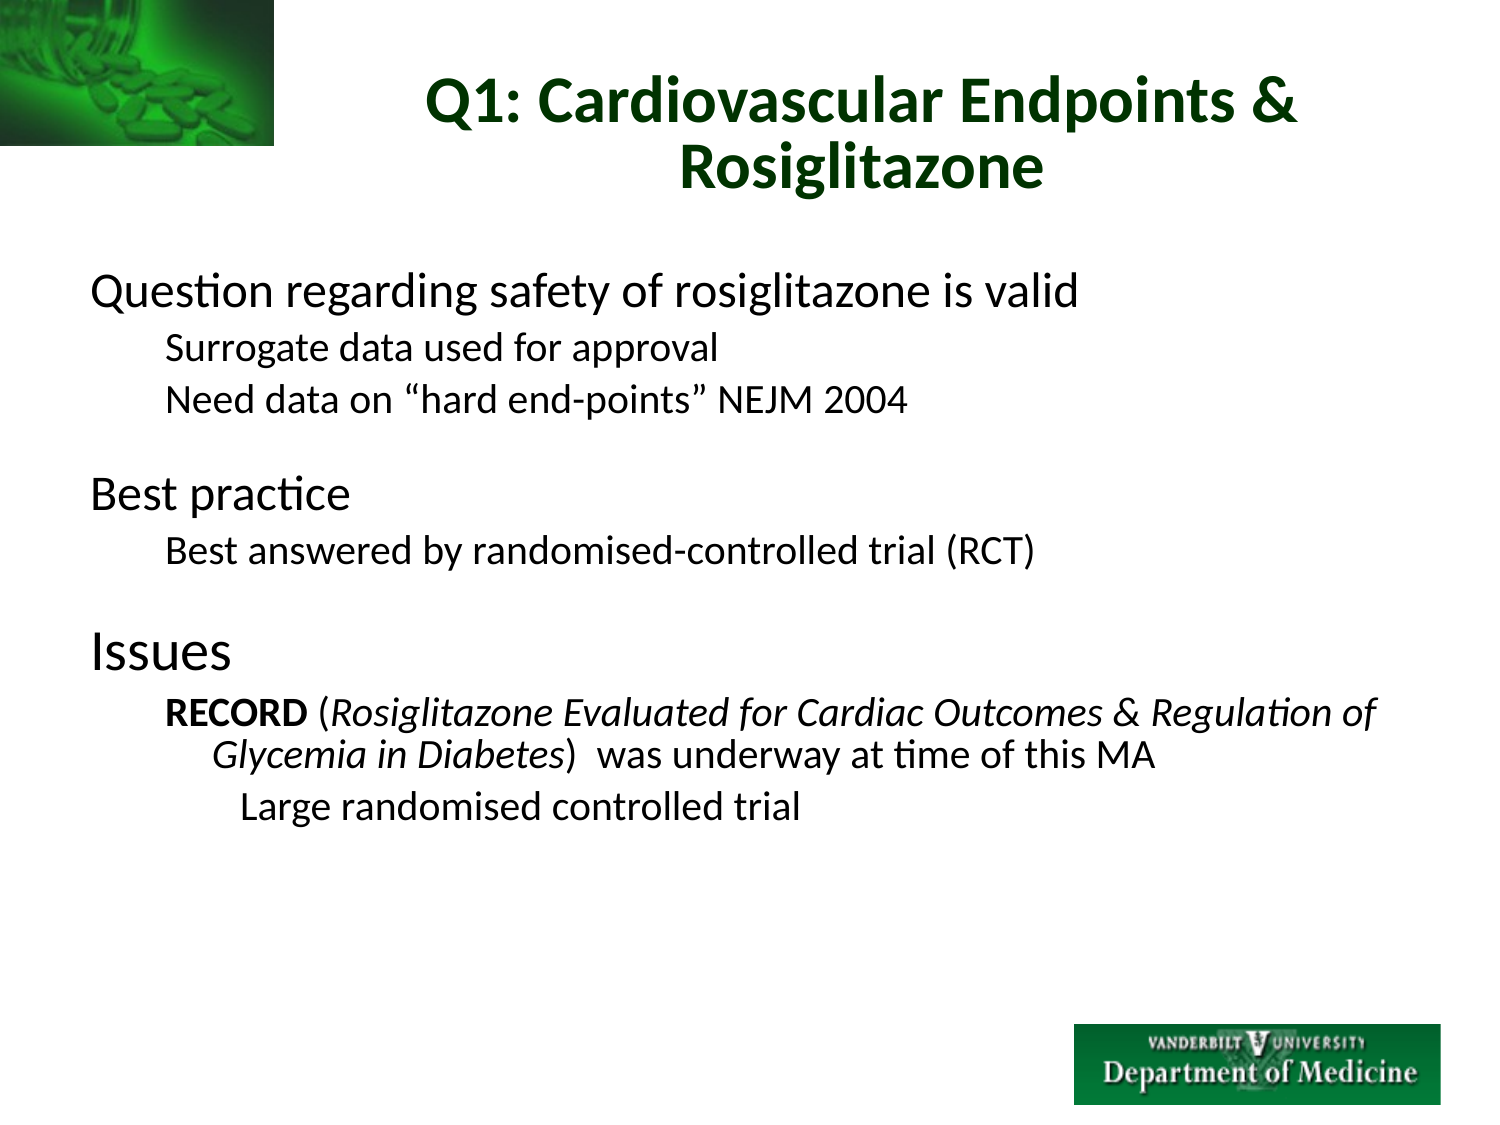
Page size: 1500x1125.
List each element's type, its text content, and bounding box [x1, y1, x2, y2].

title Q1: Cardiovascular Endpoints & Rosiglitazone [249, 45, 1476, 233]
picture [1074, 1024, 1441, 1105]
picture [0, 0, 274, 146]
list Question regarding safety of rosiglitazone is valid Surrogate data used for approval Need data on “hard end-points” NEJM 2004 Best practice Best answered by randomised-controlled trial (RCT) Issues RECORD (Rosiglitazone Evaluated for Cardiac Outcomes & Regulation of Glycemia in Diabetes) was underway at time of this MA Large randomised controlled trial [75, 262, 1426, 1006]
